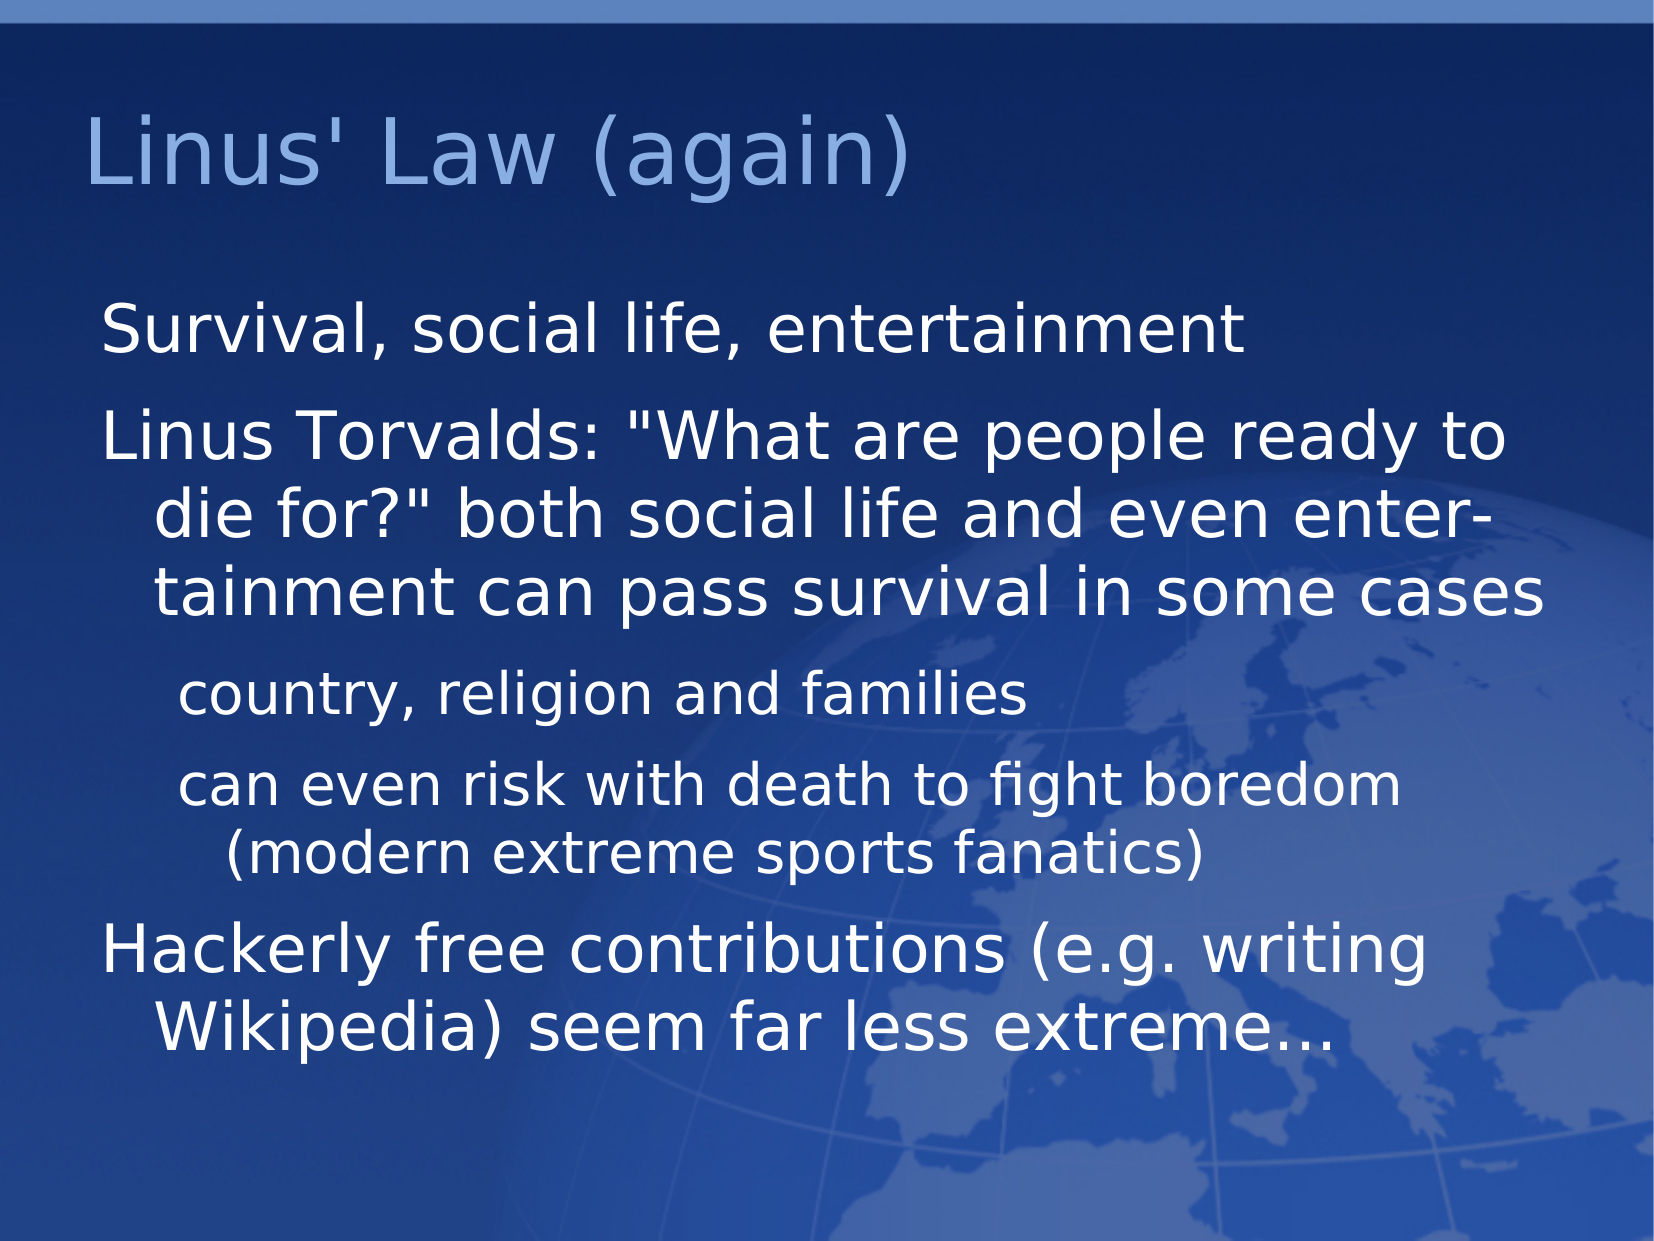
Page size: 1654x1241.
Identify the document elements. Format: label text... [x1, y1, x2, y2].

title Linus' Law (again) [82, 56, 1571, 250]
list Survival, social life, entertainment Linus Torvalds: "What are people ready to die for?" both social life and even enter-tainment can pass survival in some cases country, religion and families can even risk with death to fight boredom (modern extreme sports fanatics) Hackerly free contributions (e.g. writing Wikipedia) seem far less extreme... [82, 290, 1571, 1094]
picture [0, 0, 1654, 1241]
